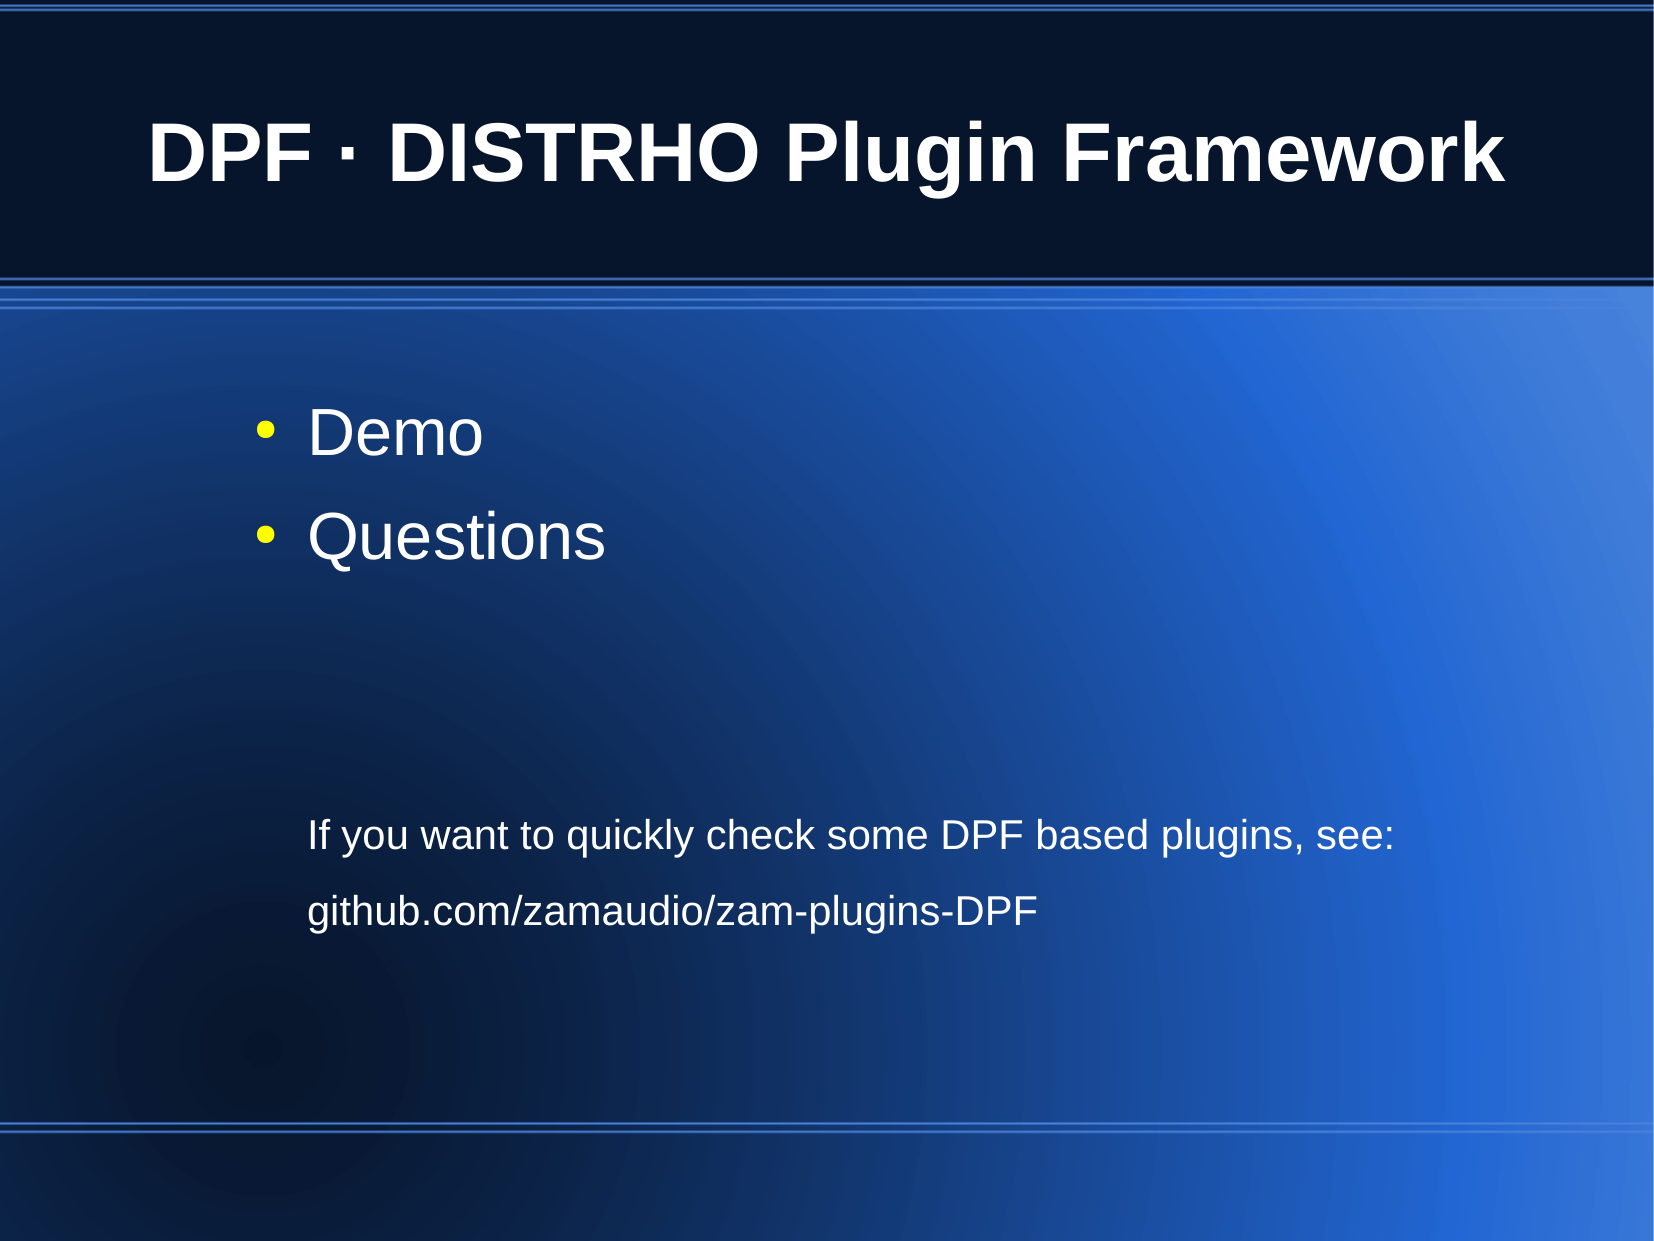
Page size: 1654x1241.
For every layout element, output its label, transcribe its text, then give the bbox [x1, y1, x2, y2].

picture [0, 0, 1654, 1241]
list Demo Questions If you want to quickly check some DPF based plugins, see: github.com/zamaudio/zam-plugins-DPF [236, 290, 1571, 1006]
title DPF · DISTRHO Plugin Framework [82, 49, 1571, 257]
